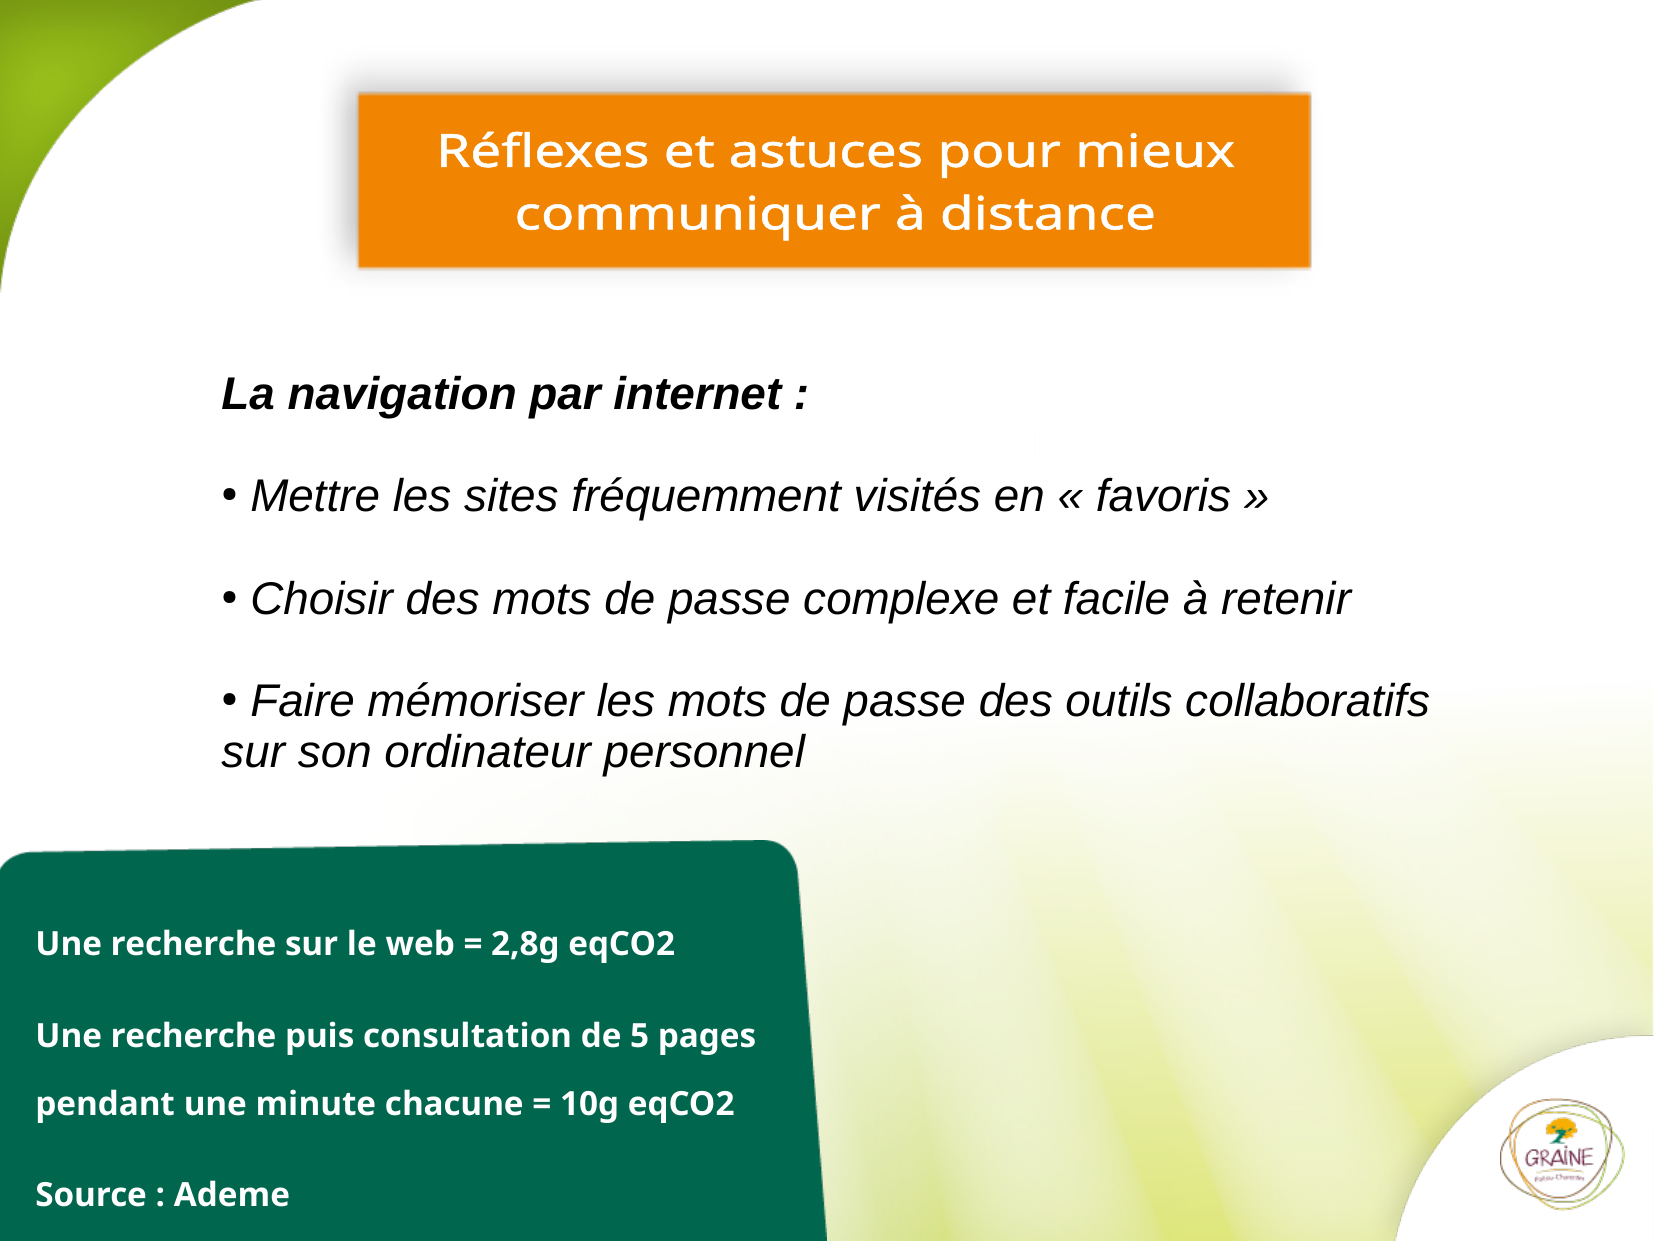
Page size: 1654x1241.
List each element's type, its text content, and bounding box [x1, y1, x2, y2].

title Réflexes et astuces pour mieux communiquer à distance [348, 106, 1323, 255]
picture [0, 0, 263, 300]
text_box La navigation par internet : Mettre les sites fréquemment visités en « favoris » Choisir des mots de passe complexe et facile à retenir Faire mémoriser les mots de passe des outils collaboratifs sur son ordinateur personnel [206, 360, 1477, 786]
picture [318, 46, 1323, 296]
picture [0, 428, 1654, 1241]
list Une recherche sur le web = 2,8g eqCO2 Une recherche puis consultation de 5 pages pendant une minute chacune = 10g eqCO2 Source : Ademe [35, 897, 774, 1241]
